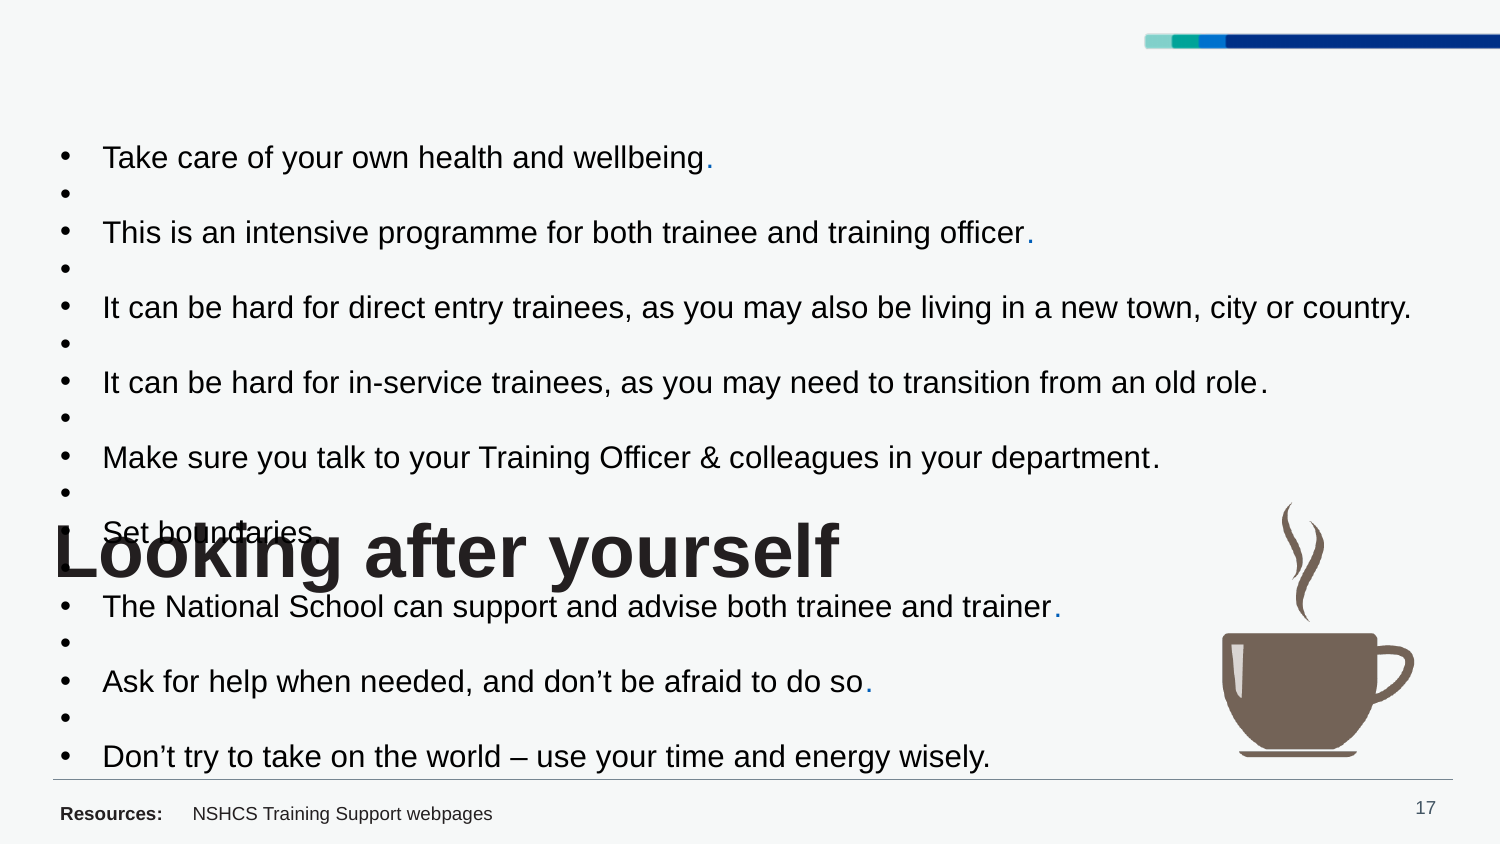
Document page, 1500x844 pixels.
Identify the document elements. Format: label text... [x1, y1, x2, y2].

text_box Take care of your own health and wellbeing​​. This is an intensive programme for both trainee and training officer. It can be hard for direct entry trainees, as you may also be living in a new town, city or country.​ It can be hard for in-service trainees, as you may need to transition from an old role​. Make sure you talk to your Training Officer & colleagues in your department​. Set boundaries. The National School can support and advise both trainee and trainer​. ​ Ask for help when needed, and don’t be afraid to do so​​. Don’t try to take on the world – use your time and energy wisely.​ [45, 129, 1451, 794]
title Looking after yourself [51, 23, 1456, 130]
picture [1199, 489, 1434, 773]
text_box Resources: [45, 794, 191, 833]
text_box NSHCS Training Support webpages [191, 794, 532, 833]
